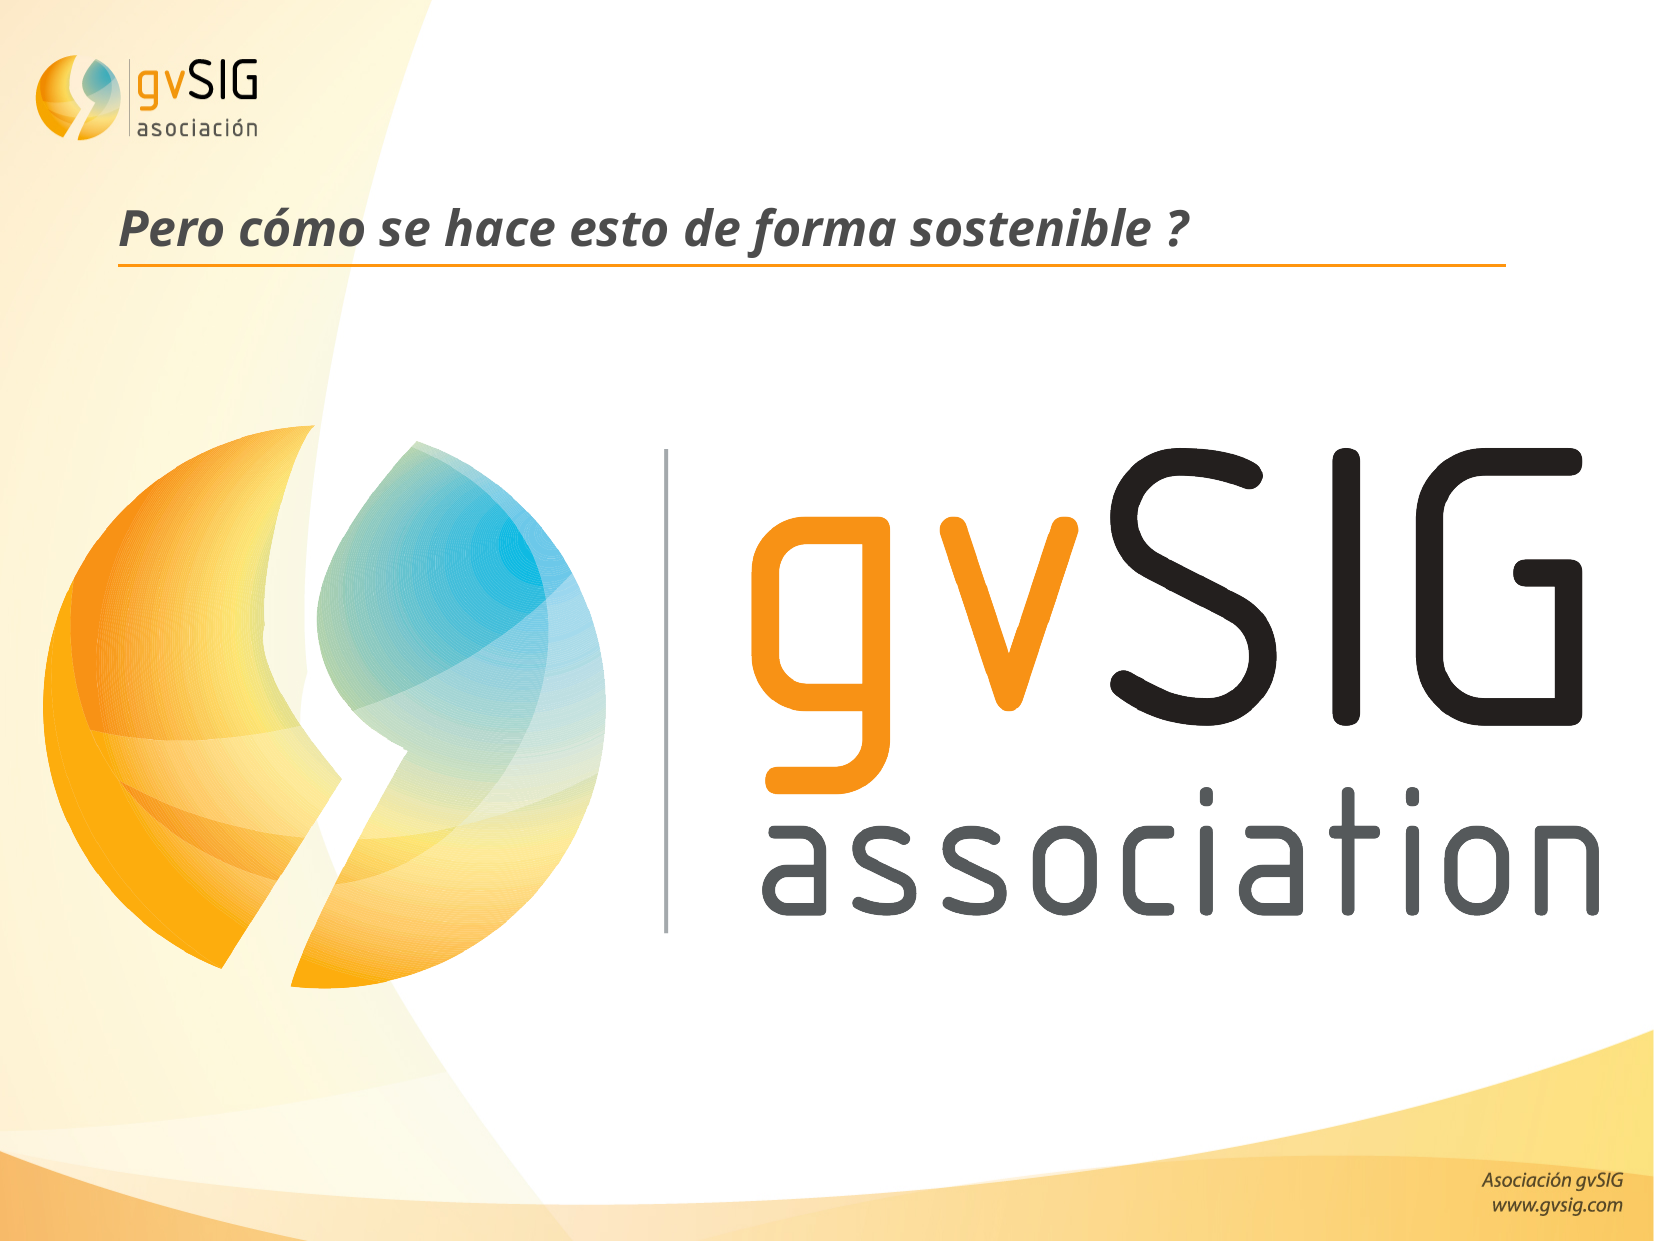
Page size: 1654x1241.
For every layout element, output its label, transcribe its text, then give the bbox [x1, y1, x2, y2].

picture [0, 0, 1654, 1241]
title Pero cómo se hace esto de forma sostenible ? [118, 177, 1607, 276]
